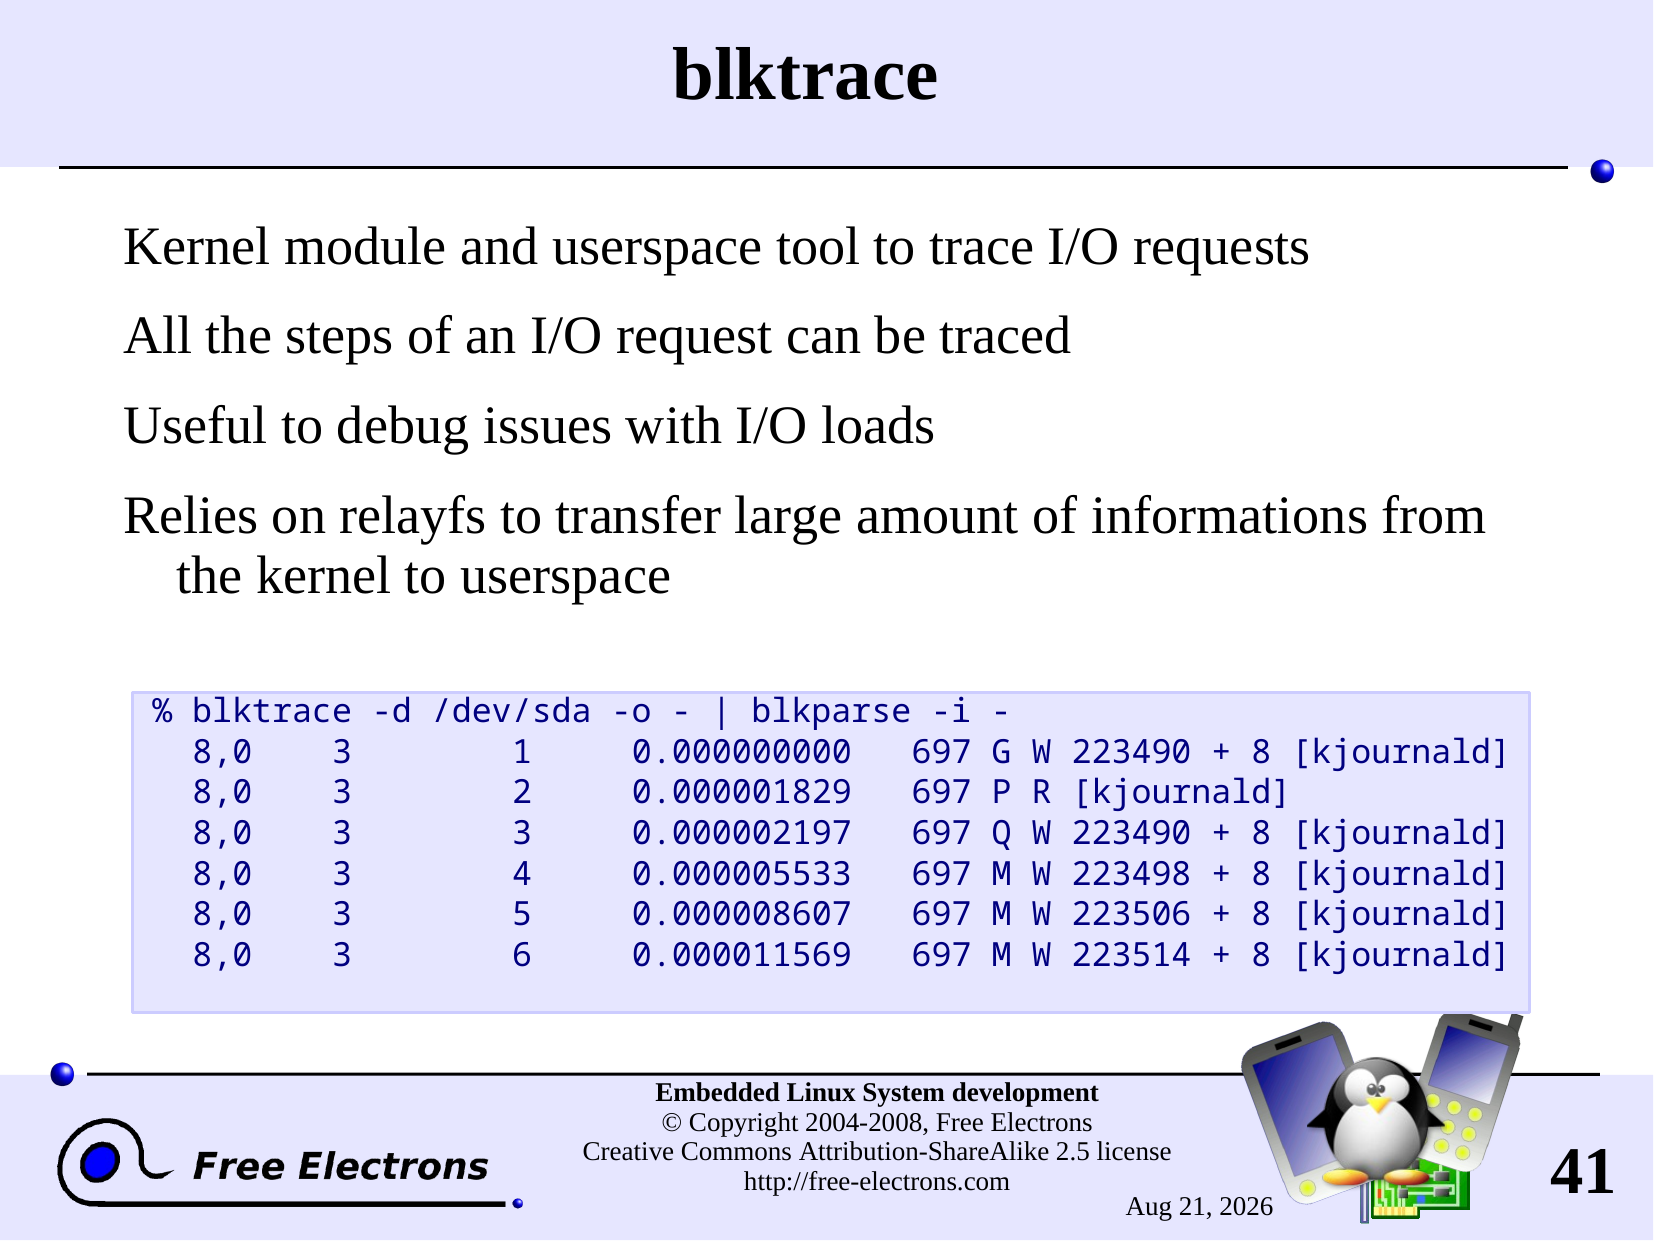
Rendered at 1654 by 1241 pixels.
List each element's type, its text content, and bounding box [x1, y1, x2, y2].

picture [50, 1107, 527, 1216]
text_box % blktrace -d /dev/sda -o - | blkparse -i - 8,0 3 1 0.000000000 697 G W 223490 + 8 [kjournald] 8,0 3 2 0.000001829 697 P R [kjournald] 8,0 3 3 0.000002197 697 Q W 223490 + 8 [kjournald] 8,0 3 4 0.000005533 697 M W 223498 + 8 [kjournald] 8,0 3 5 0.000008607 697 M W 223506 + 8 [kjournald] 8,0 3 6 0.000011569 697 M W 223514 + 8 [kjournald] [132, 692, 1530, 1013]
picture [1231, 1011, 1538, 1241]
title blktrace [60, 25, 1551, 124]
list Kernel module and userspace tool to trace I/O requests All the steps of an I/O request can be traced Useful to debug issues with I/O loads Relies on relayfs to transfer large amount of informations from the kernel to userspace [105, 216, 1518, 1066]
